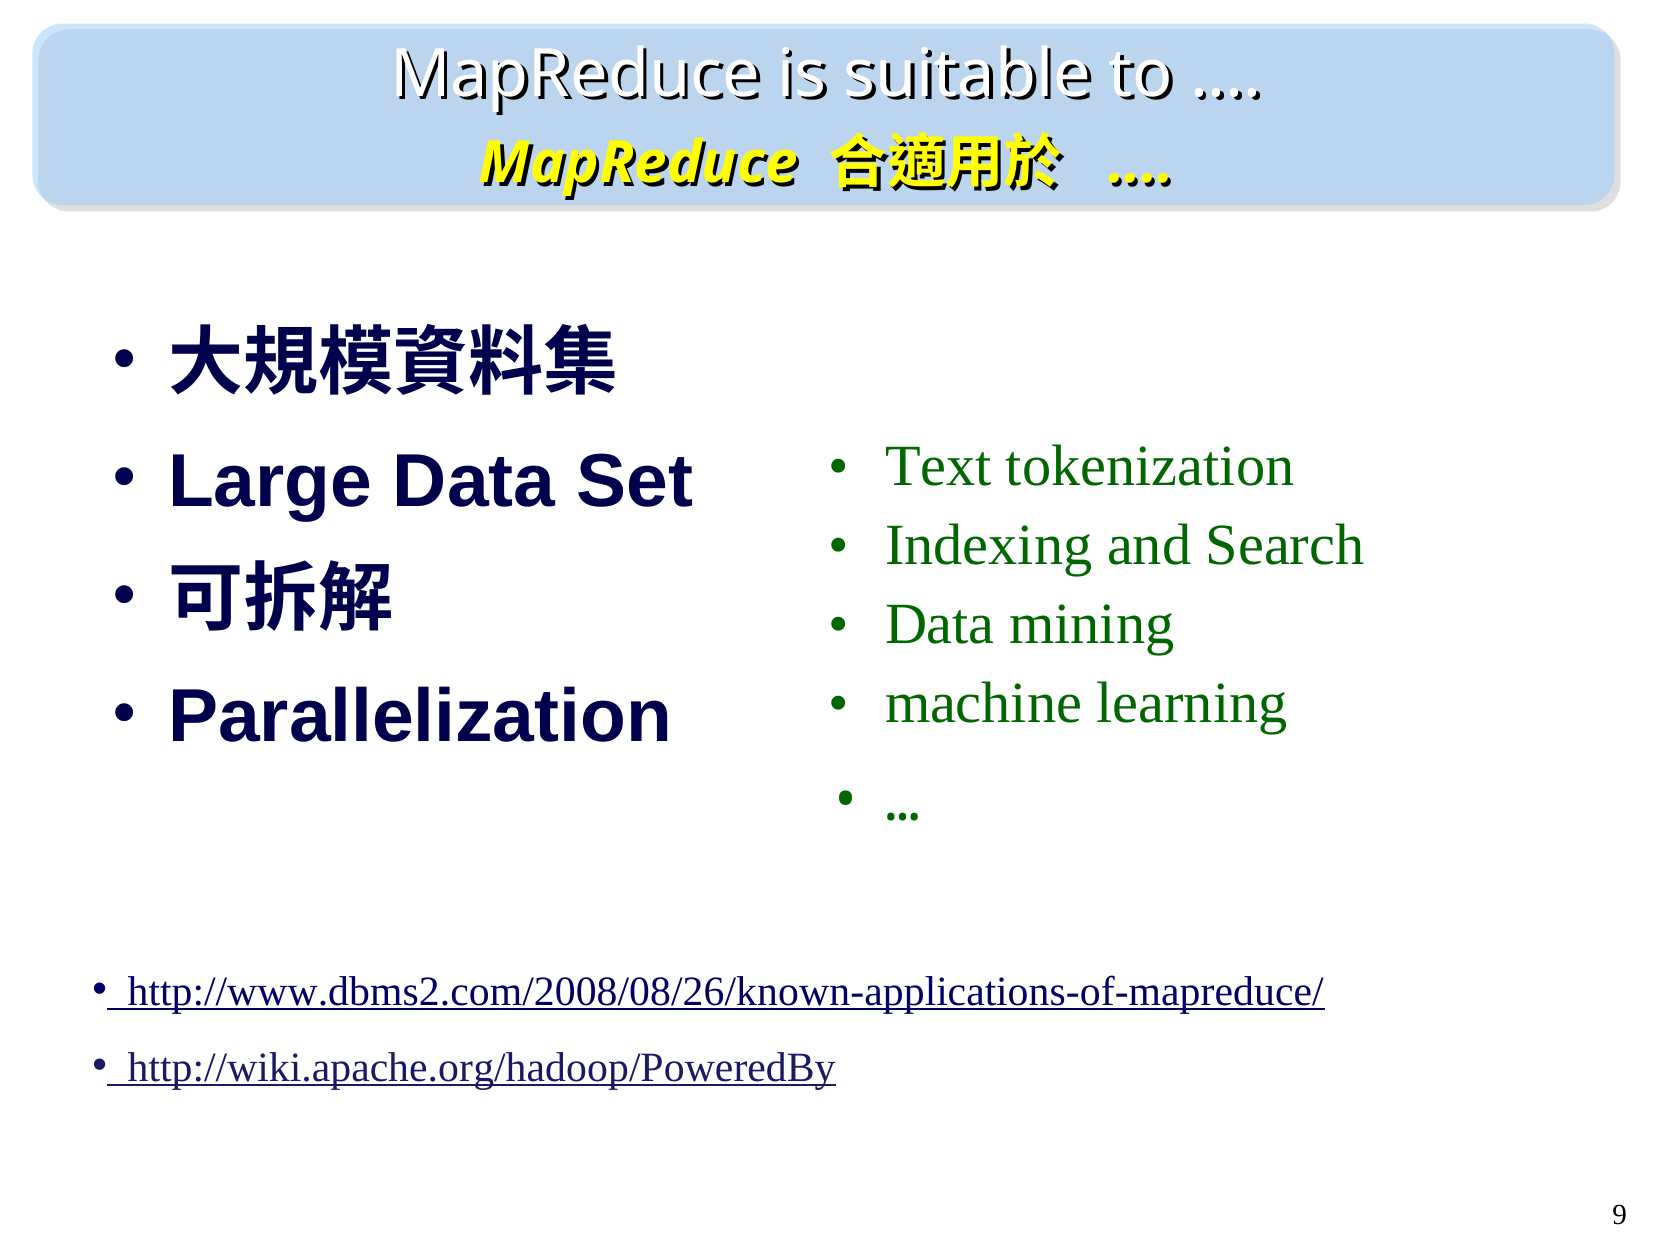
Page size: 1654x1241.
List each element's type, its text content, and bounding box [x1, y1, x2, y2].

list Text tokenization Indexing and Search Data mining machine learning … [813, 426, 1538, 918]
text_box 大規模資料集 Large Data Set 可拆解 Parallelization [97, 297, 1002, 798]
text_box [32, 23, 1615, 206]
title MapReduce is suitable to .... MapReduce 合適用於 .... [123, 29, 1530, 195]
text_box http://www.dbms2.com/2008/08/26/known-applications-of-mapreduce/ http://wiki.apache.org/hadoop/PoweredBy [77, 955, 1564, 1098]
